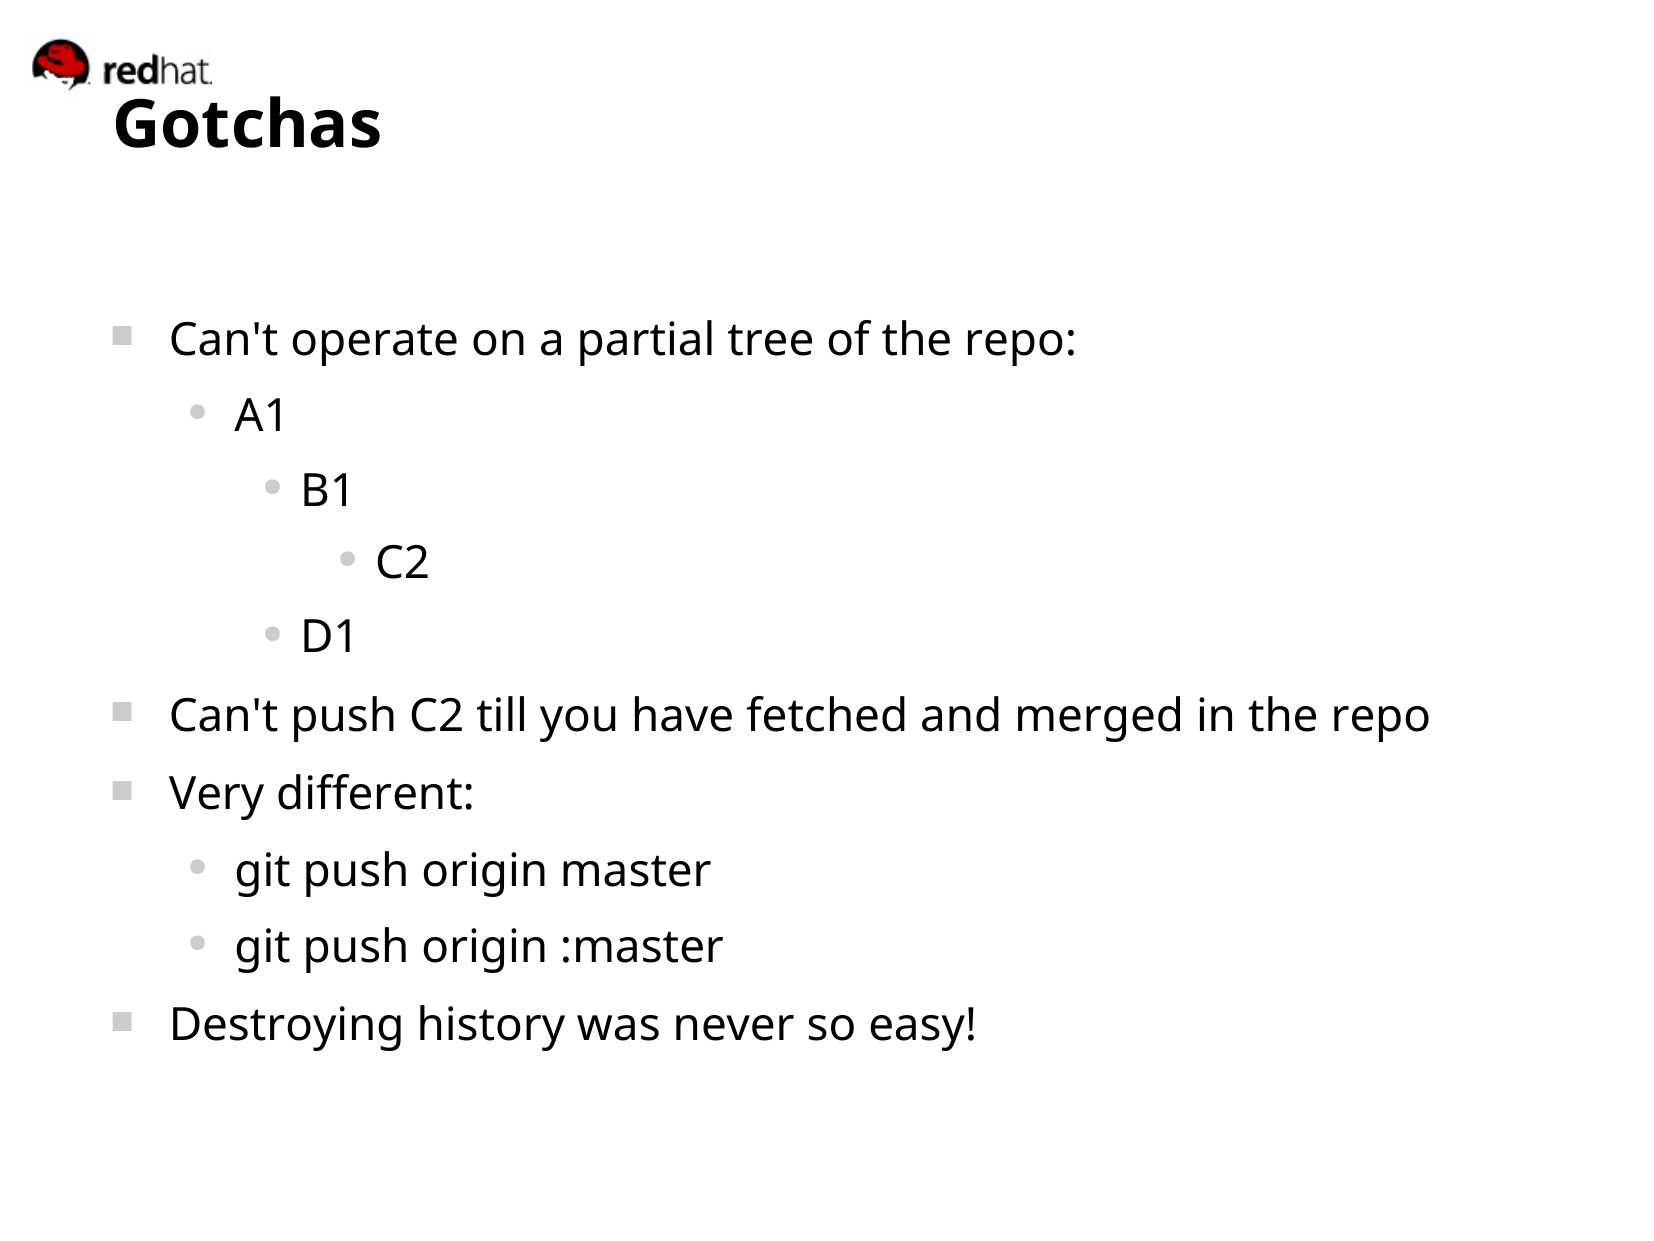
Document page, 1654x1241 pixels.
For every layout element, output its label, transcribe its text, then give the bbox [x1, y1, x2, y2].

list Can't operate on a partial tree of the repo: A1 B1 C2 D1 Can't push C2 till you have fetched and merged in the repo Very different: git push origin master git push origin :master Destroying history was never so easy! [112, 306, 1525, 1088]
title Gotchas [112, 17, 1525, 226]
picture [31, 37, 112, 98]
